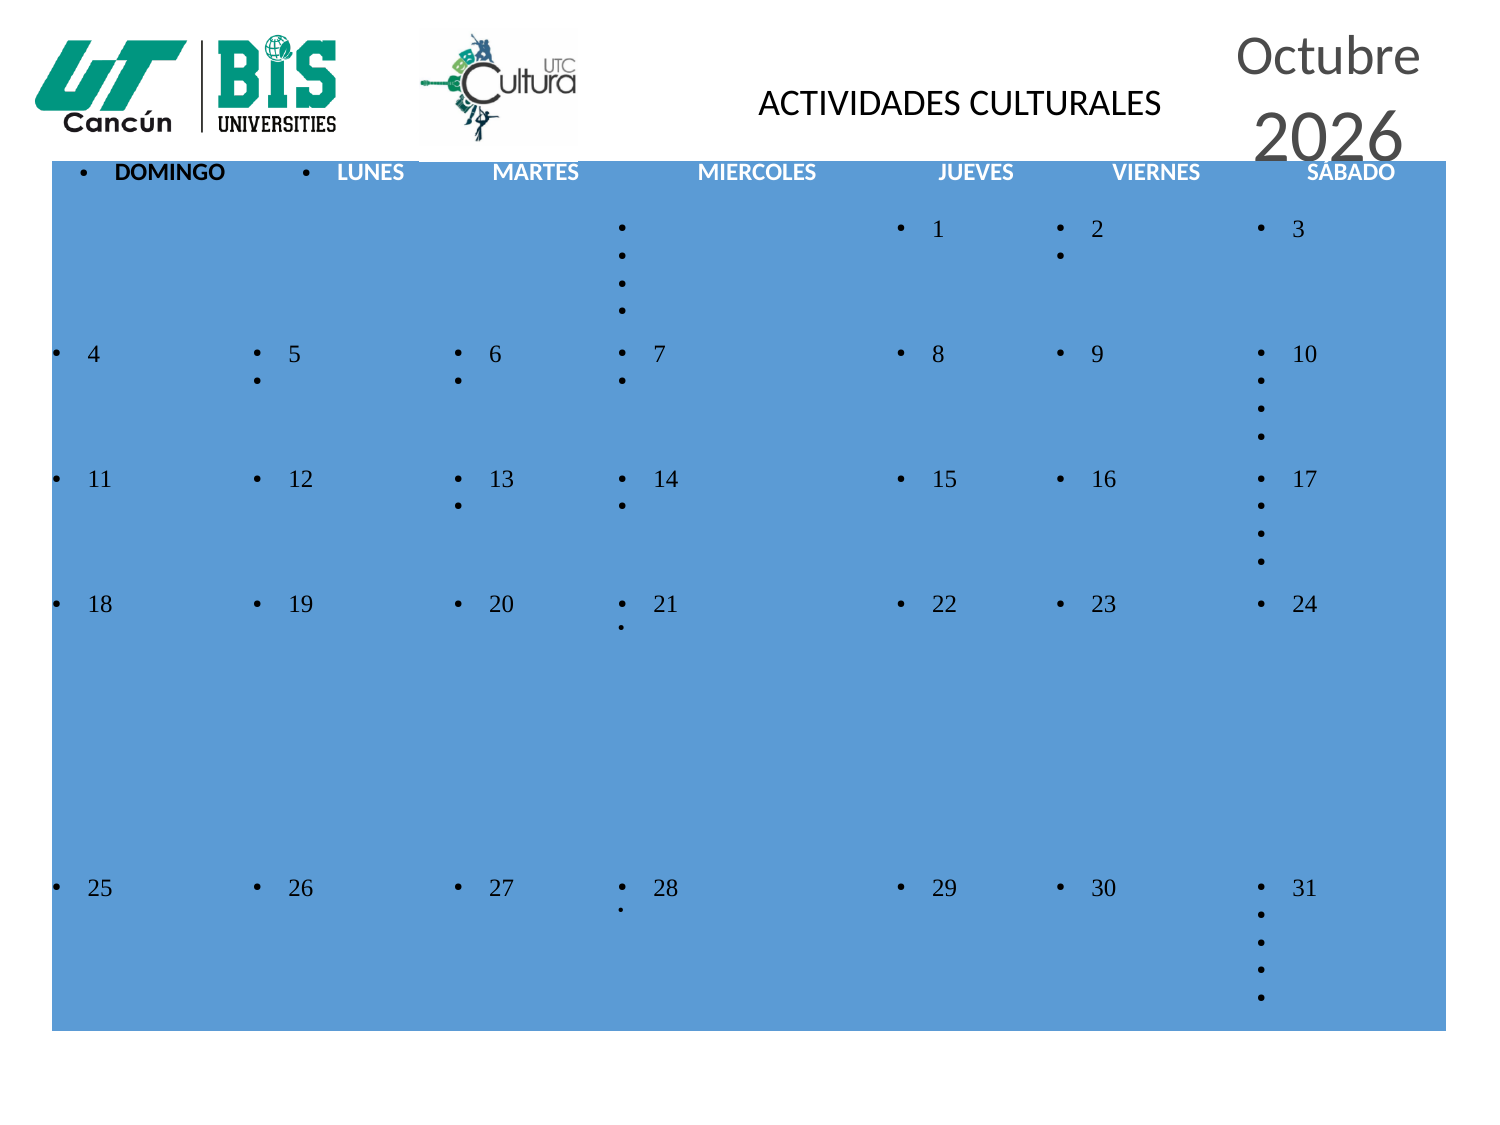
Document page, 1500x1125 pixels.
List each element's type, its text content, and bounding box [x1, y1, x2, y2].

table_cell 12 [253, 466, 454, 591]
table_cell 7 [618, 340, 897, 466]
table_header LUNES [253, 161, 454, 215]
table_cell 25 [52, 874, 253, 1031]
table_cell 19 [253, 591, 454, 874]
table_cell 4 [52, 340, 253, 466]
table_cell 9 [1056, 340, 1257, 466]
table_cell 28 [618, 874, 897, 1031]
table_cell 10 [1257, 340, 1446, 466]
table_cell 27 [454, 874, 618, 1031]
table_cell [253, 215, 454, 340]
table_cell 16 [1056, 466, 1257, 591]
table_cell 26 [253, 874, 454, 1031]
table_cell 22 [897, 591, 1056, 874]
table_cell 6 [454, 340, 618, 466]
text_box ACTIVIDADES CULTURALES [743, 70, 1202, 132]
table_header MIERCOLES [618, 161, 897, 215]
table_cell 20 [454, 591, 618, 874]
table_cell 29 [897, 874, 1056, 1031]
table_cell [618, 215, 897, 340]
table_cell 24 [1257, 591, 1446, 874]
table_cell 31 [1257, 874, 1446, 1031]
table_cell [454, 215, 618, 340]
table_header VIERNES [1056, 161, 1257, 215]
table_header JUEVES [897, 161, 1056, 215]
picture [419, 3, 578, 162]
table_cell 17 [1257, 466, 1446, 591]
table_cell [52, 215, 253, 340]
table_header DOMINGO [52, 161, 253, 215]
table_cell 15 [897, 466, 1056, 591]
table_header MARTES [454, 161, 618, 215]
table_cell 1 [897, 215, 1056, 340]
table_cell 30 [1056, 874, 1257, 1031]
table_cell 14 [618, 466, 897, 591]
table_cell 3 [1257, 215, 1446, 340]
table_cell 18 [52, 591, 253, 874]
picture [21, 24, 349, 143]
table_cell 21 [618, 591, 897, 874]
table_cell 2 [1056, 215, 1257, 340]
title Octubre 2026 [1157, 3, 1500, 191]
table_header SÁBADO [1257, 161, 1446, 215]
table_cell 11 [52, 466, 253, 591]
table_cell 13 [454, 466, 618, 591]
table_cell 23 [1056, 591, 1257, 874]
table_cell 8 [897, 340, 1056, 466]
table_cell 5 [253, 340, 454, 466]
